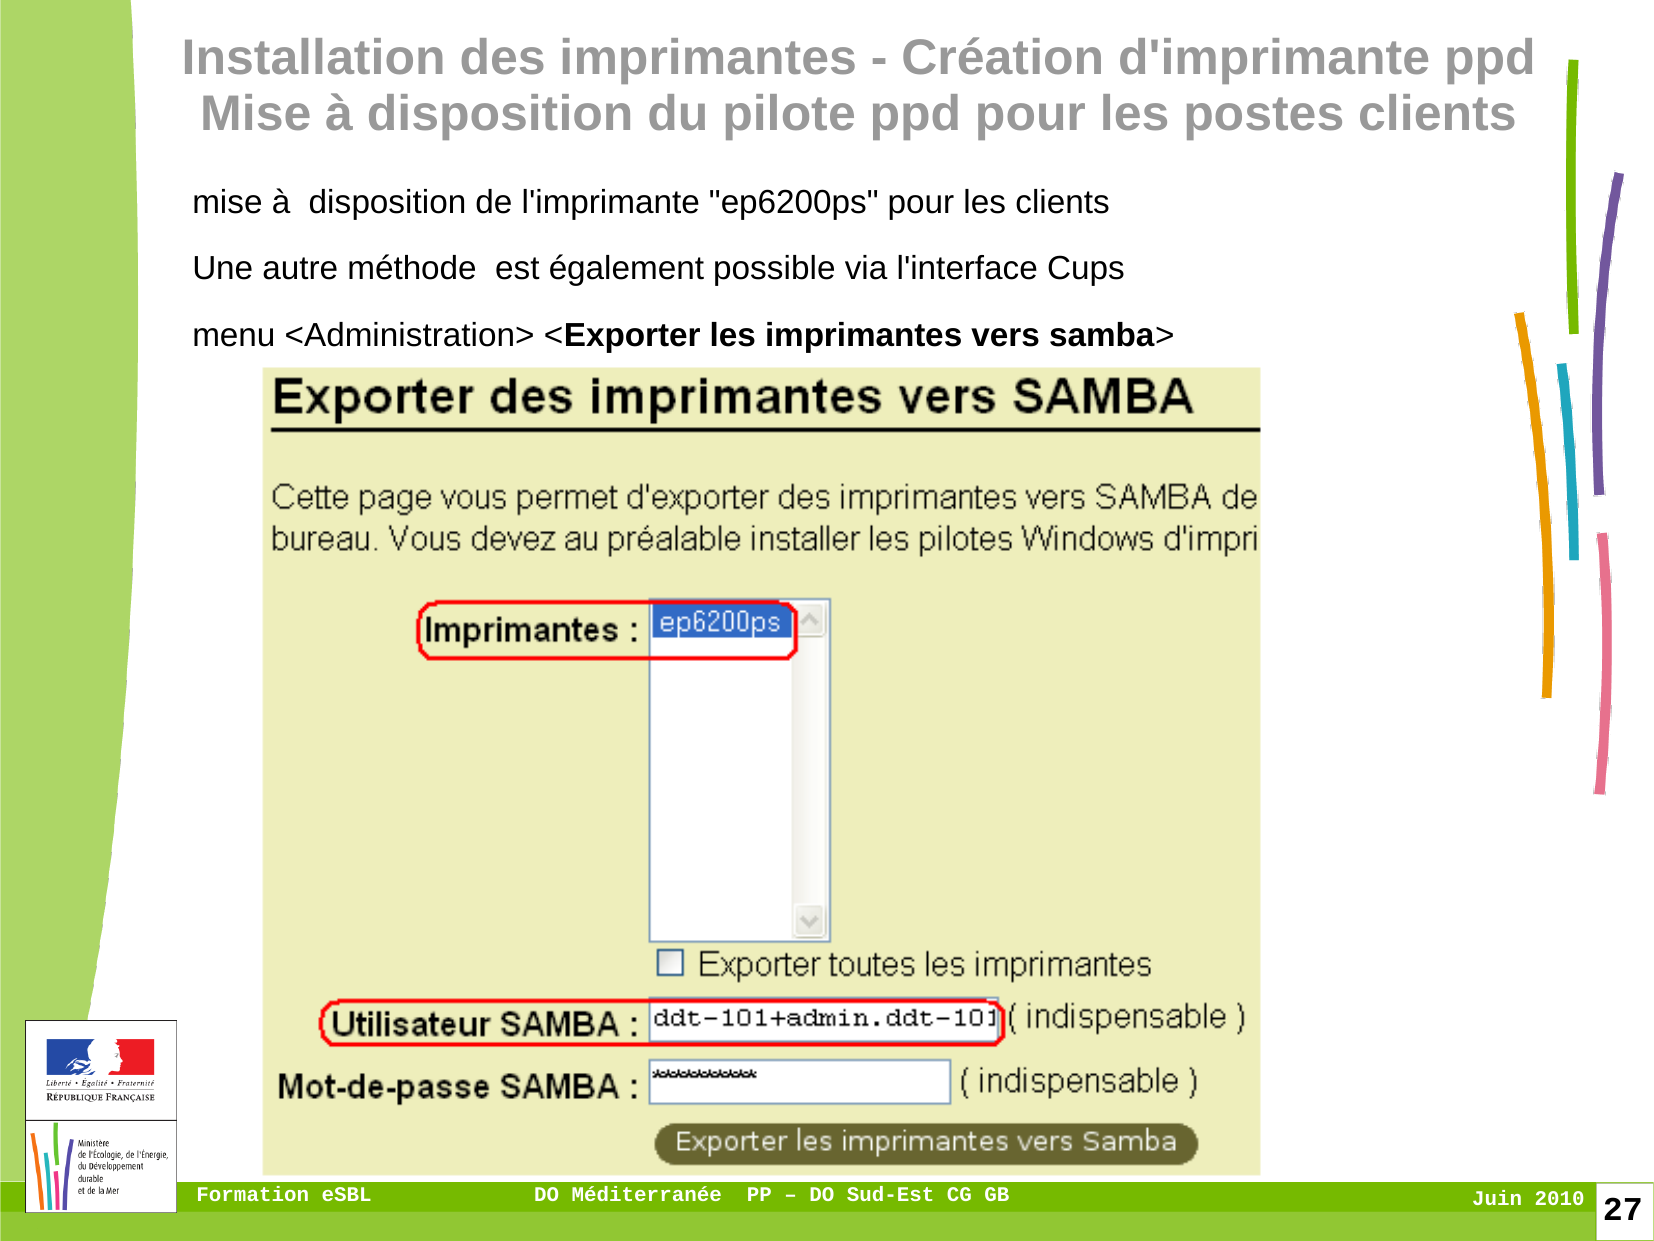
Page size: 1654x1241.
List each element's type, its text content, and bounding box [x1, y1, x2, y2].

list mise à disposition de l'imprimante "ep6200ps" pour les clients Une autre méthode est également possible via l'interface Cups menu <Administration> <Exporter les imprimantes vers samba> [174, 183, 1504, 207]
picture [0, 0, 1654, 1241]
